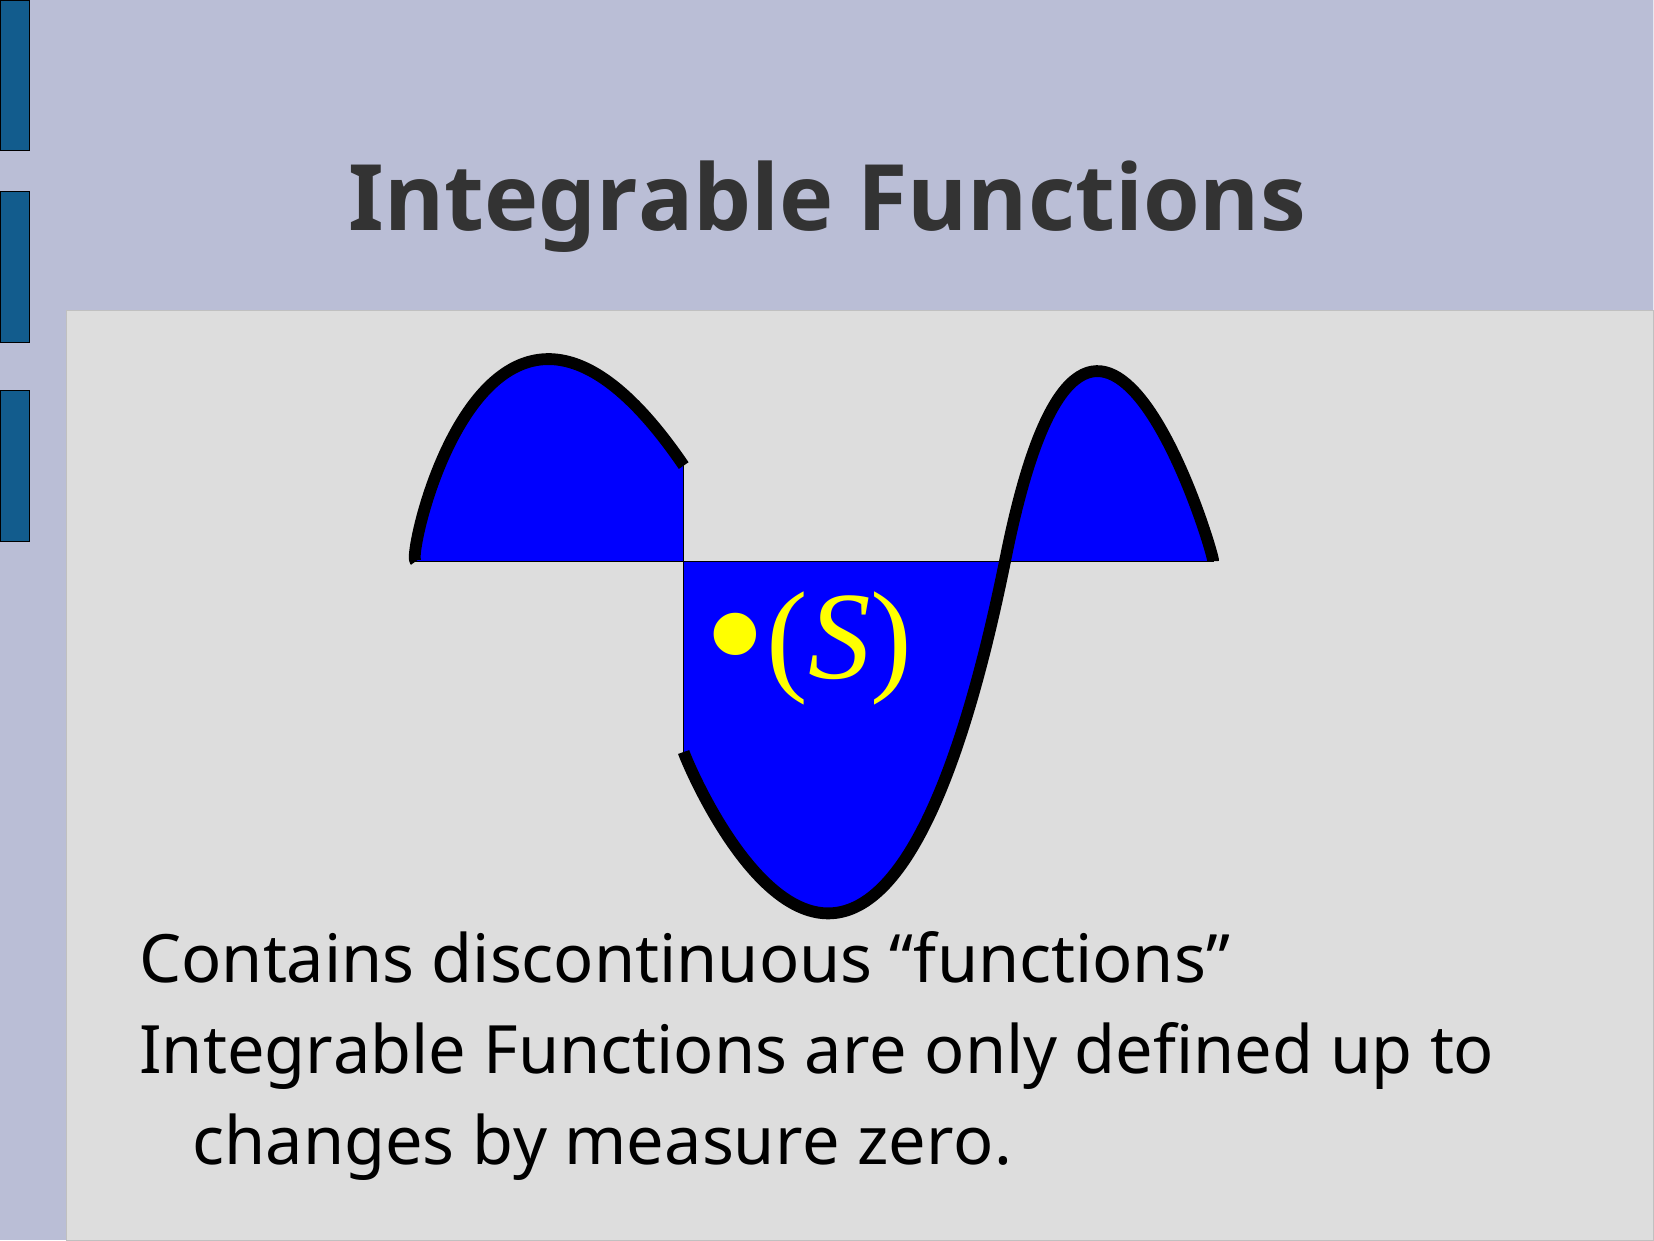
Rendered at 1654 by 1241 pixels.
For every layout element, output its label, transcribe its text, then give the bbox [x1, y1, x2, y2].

text_box (S) [1012, 378, 1207, 562]
list Contains discontinuous “functions” Integrable Functions are only defined up to changes by measure zero. [121, 911, 1534, 1241]
text_box (S) [417, 366, 998, 907]
title Integrable Functions [121, 91, 1534, 299]
